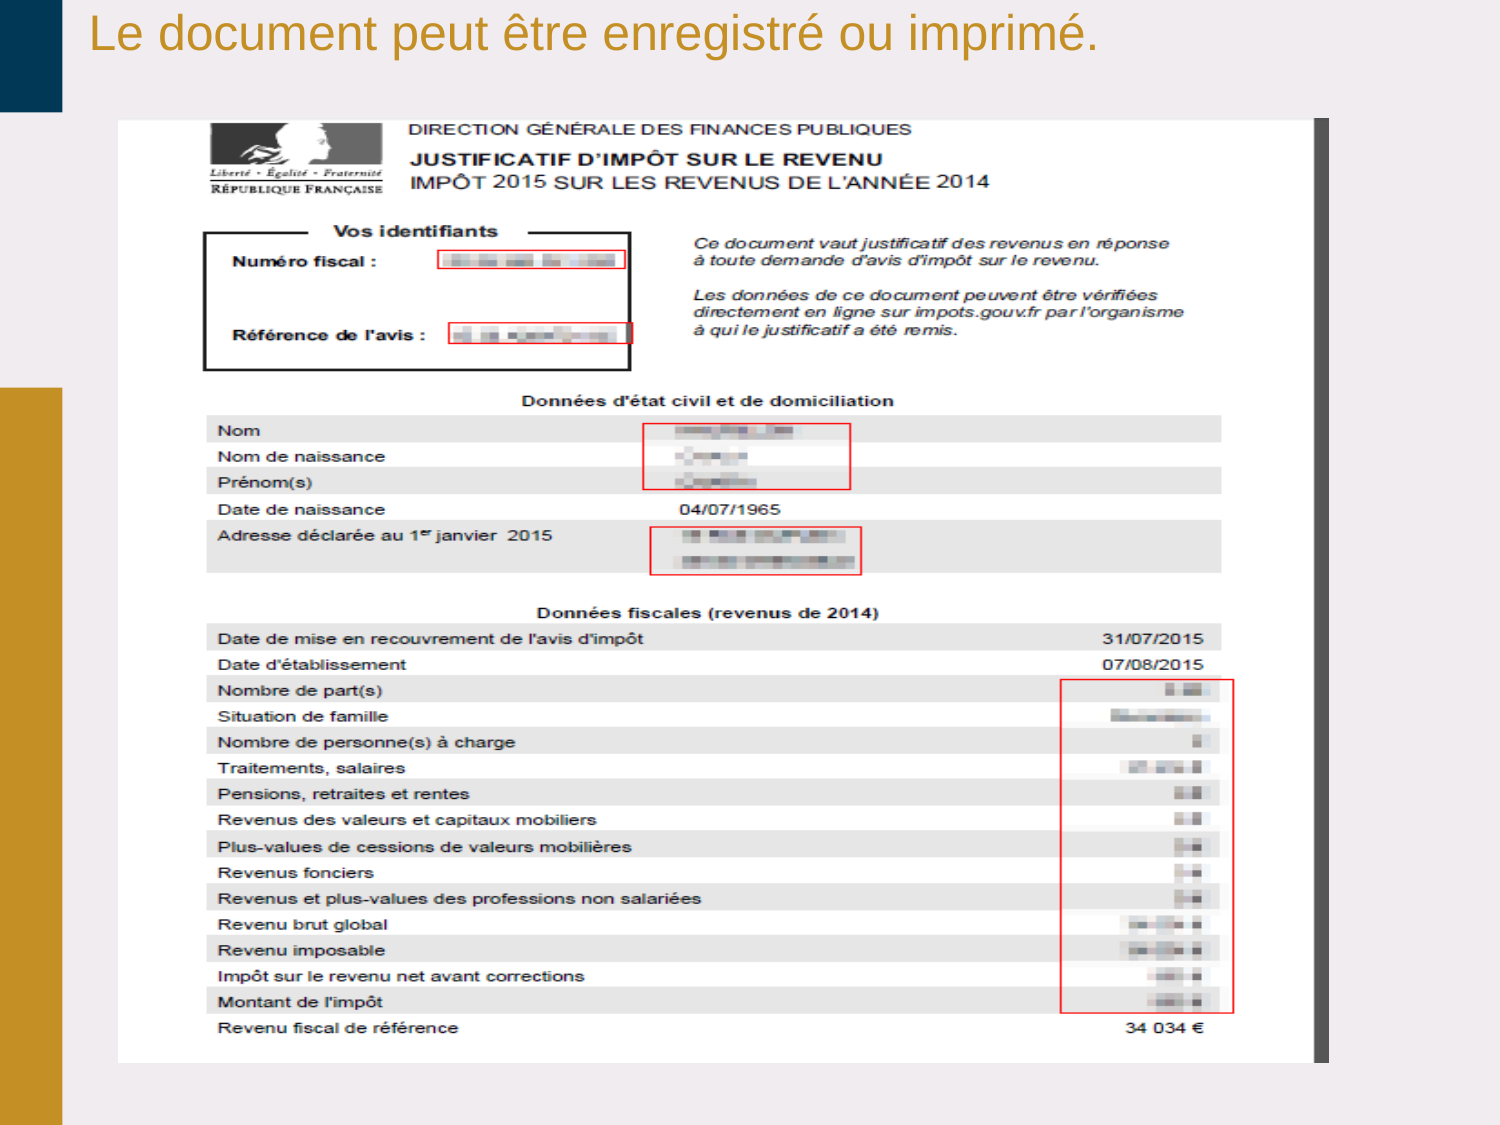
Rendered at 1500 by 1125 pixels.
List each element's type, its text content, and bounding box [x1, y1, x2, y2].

picture [118, 118, 1329, 1063]
title Le document peut être enregistré ou imprimé. [88, 7, 1245, 119]
